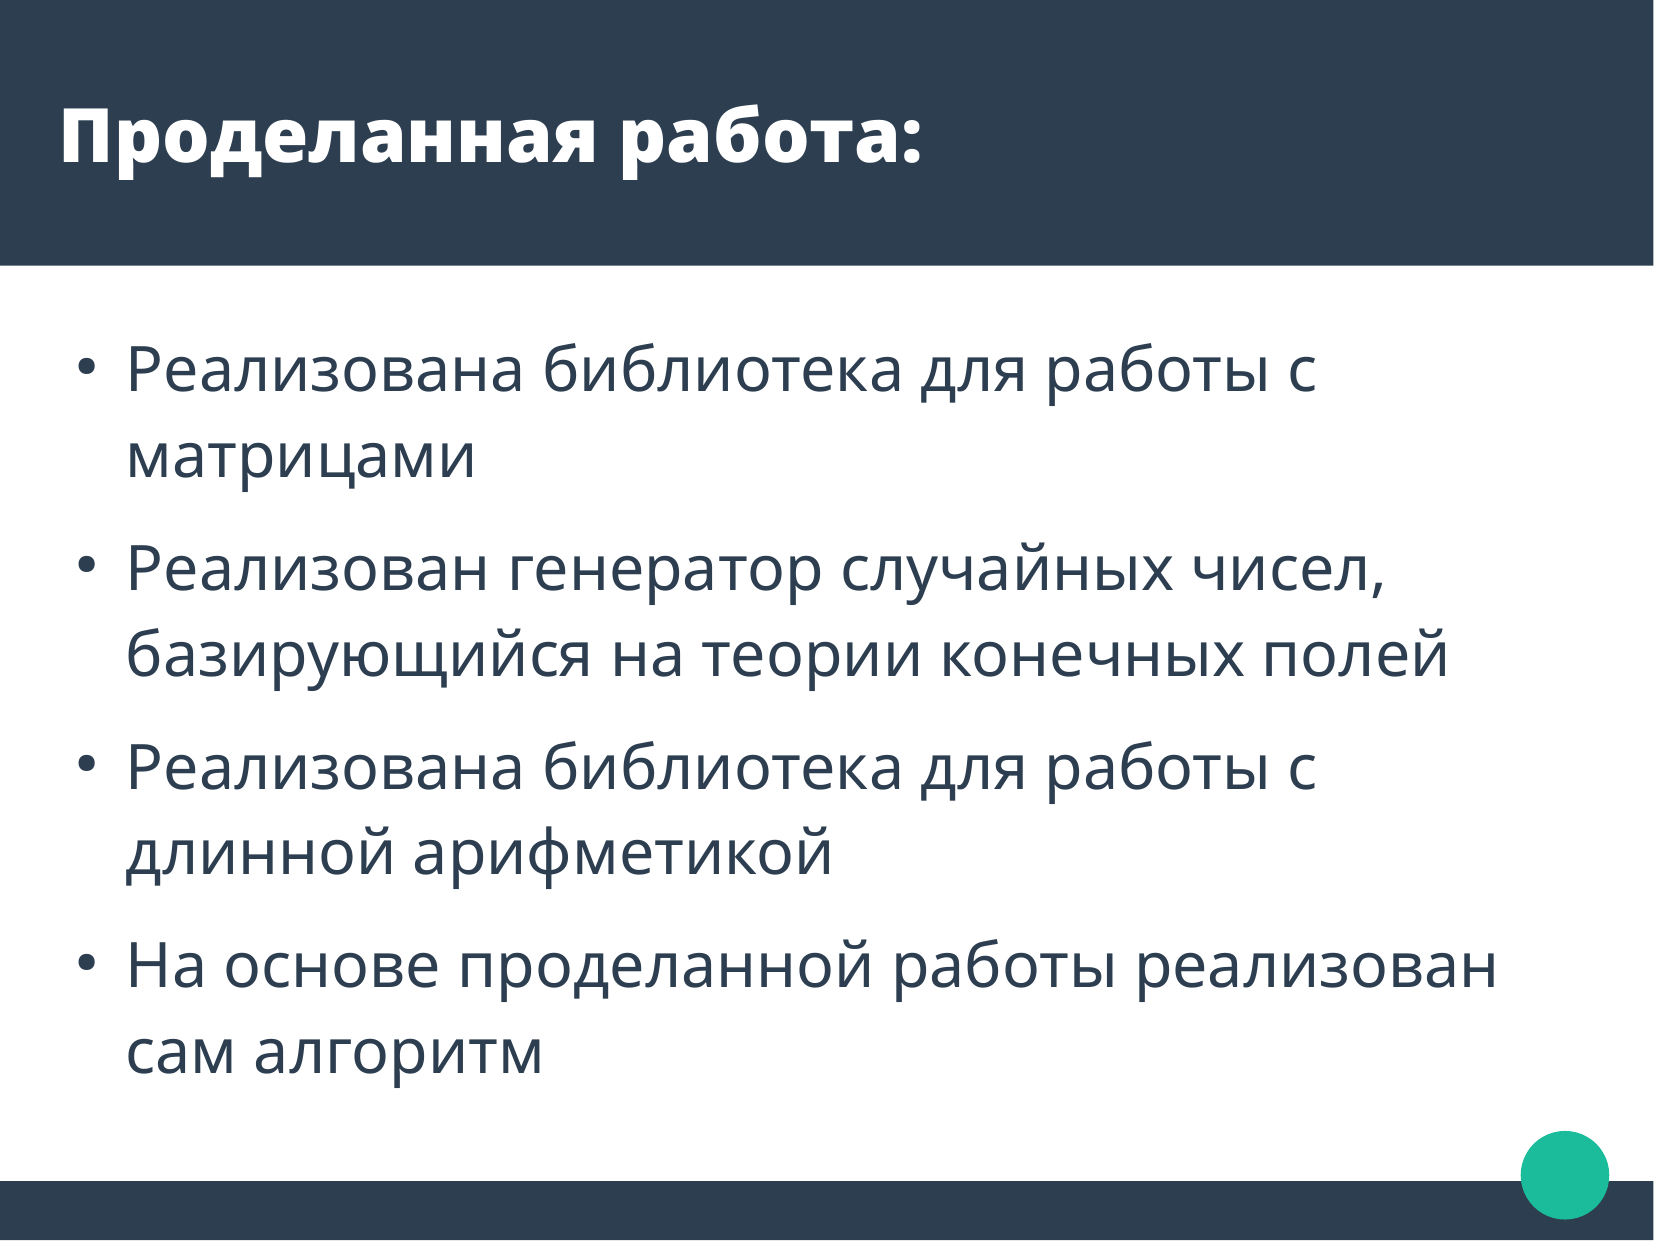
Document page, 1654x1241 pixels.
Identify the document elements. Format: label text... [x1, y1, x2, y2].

list Реализована библиотека для работы с матрицами Реализован генератор случайных чисел, базирующийся на теории конечных полей Реализована библиотека для работы с длинной арифметикой На основе проделанной работы реализован сам алгоритм [59, 324, 1565, 1093]
title Проделанная работа: [59, 59, 1595, 207]
